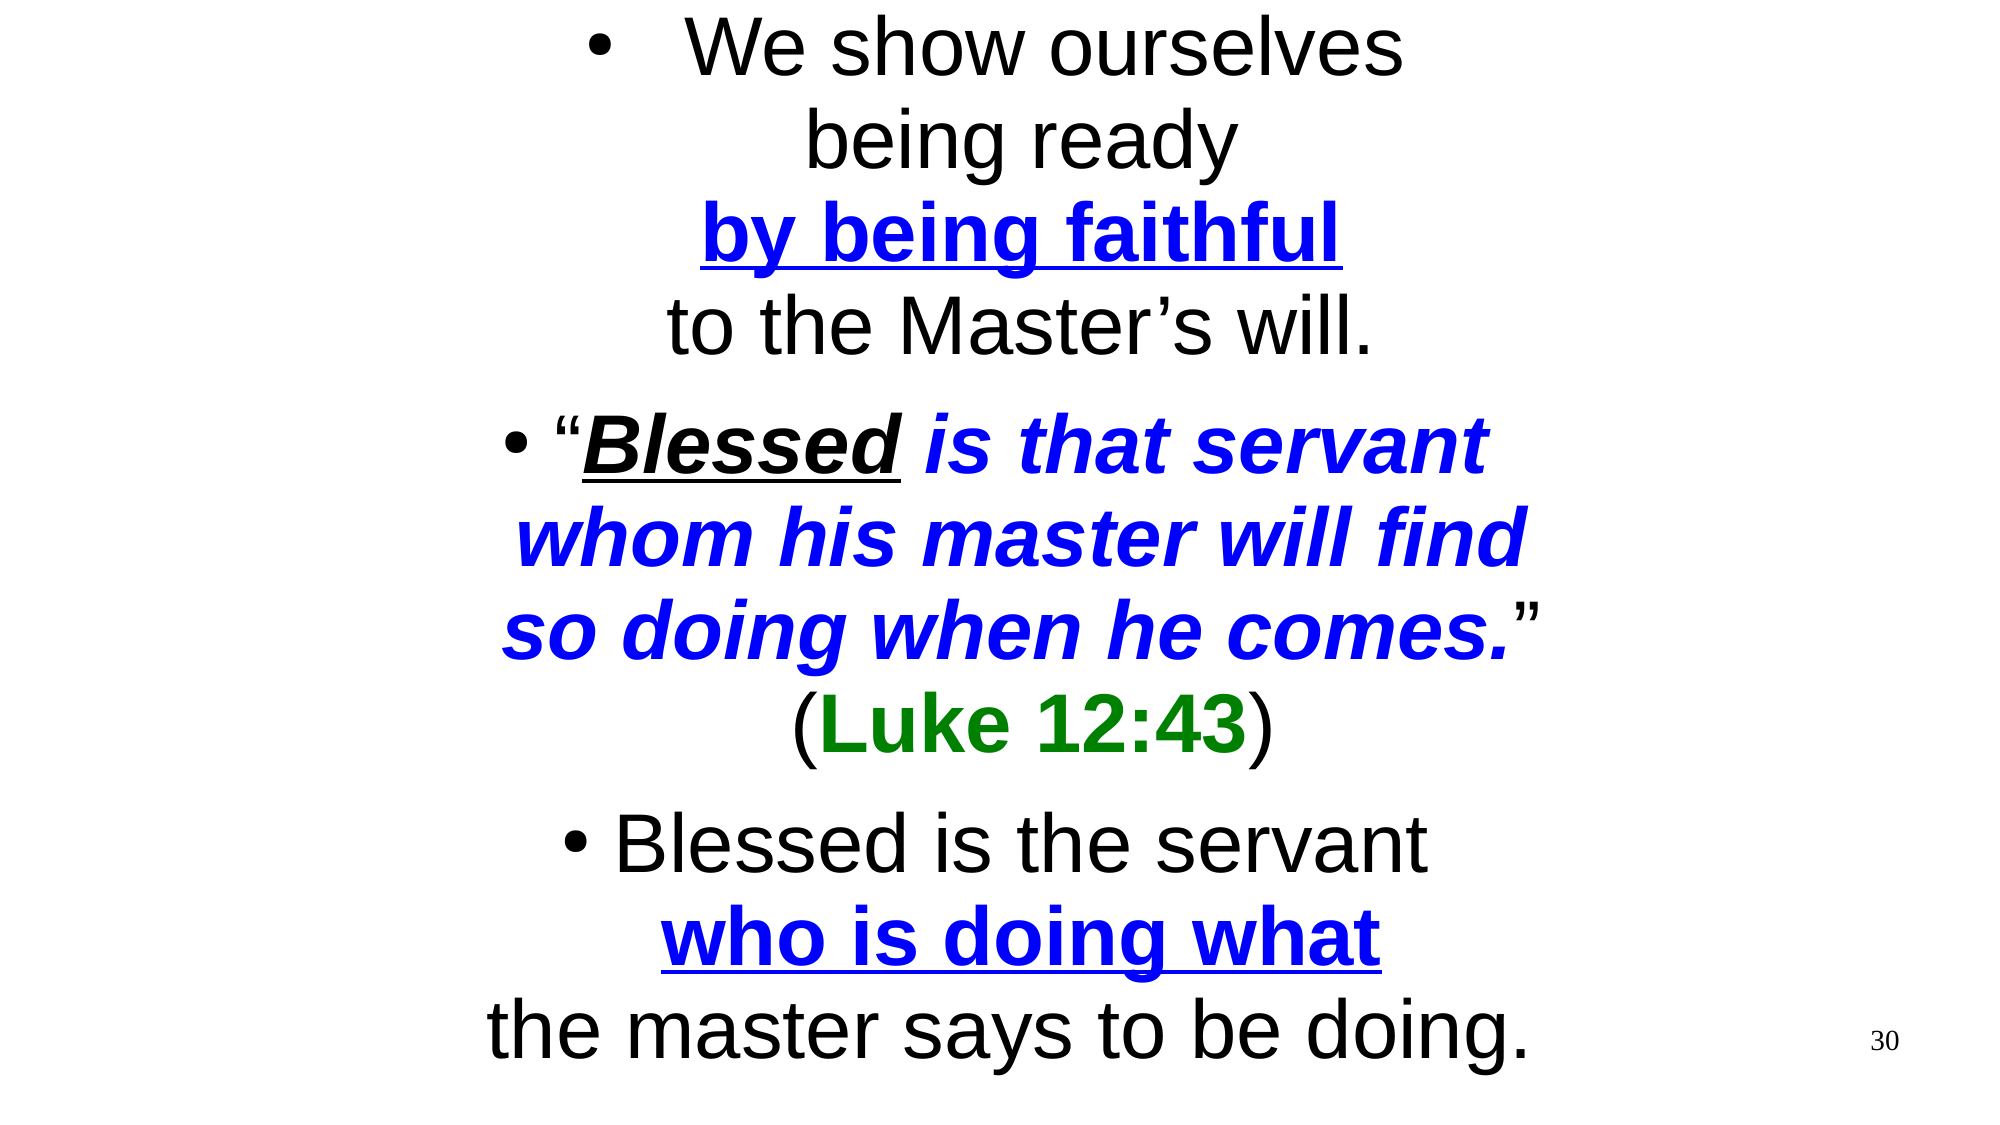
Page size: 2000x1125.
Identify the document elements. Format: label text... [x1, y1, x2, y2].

list We show ourselves being ready by being faithful to the Master’s will. “Blessed is that servant whom his master will find so doing when he comes.” (Luke 12:43) Blessed is the servant who is doing what the master says to be doing. [0, 0, 1996, 1123]
